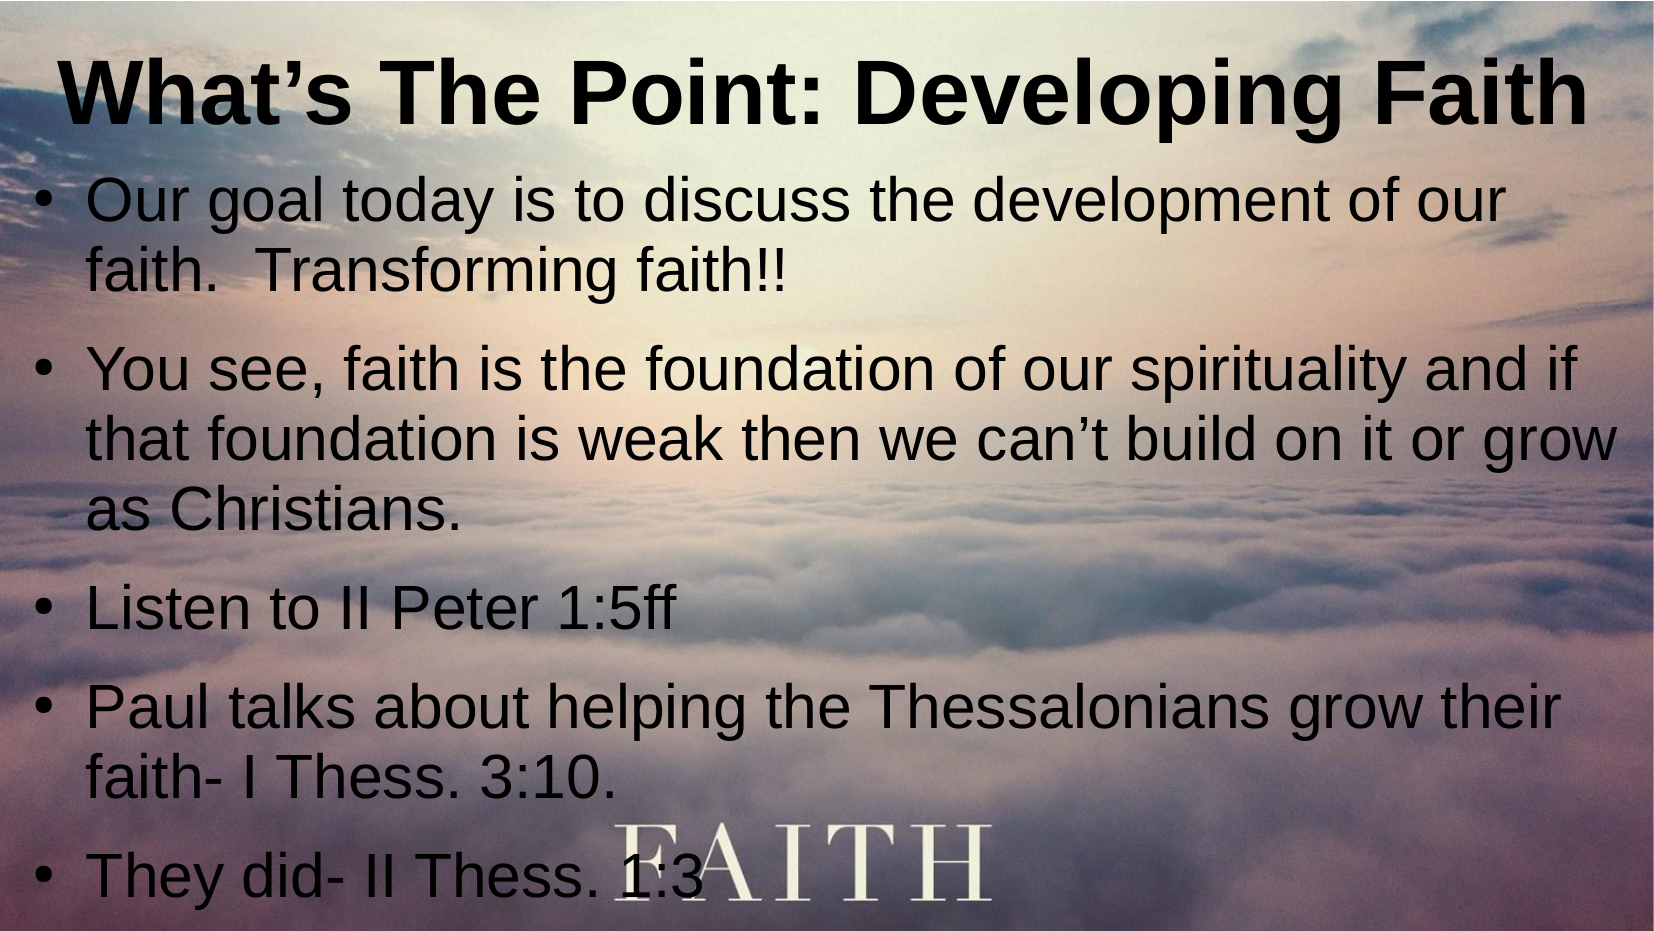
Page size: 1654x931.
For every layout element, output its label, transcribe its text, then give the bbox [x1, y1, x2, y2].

picture [0, 1, 1654, 931]
title What’s The Point: Developing Faith [15, 0, 1636, 165]
list Our goal today is to discuss the development of our faith. Transforming faith!! You see, faith is the foundation of our spirituality and if that foundation is weak then we can’t build on it or grow as Christians. Listen to II Peter 1:5ff Paul talks about helping the Thessalonians grow their faith- I Thess. 3:10. They did- II Thess. 1:3 [15, 165, 1636, 916]
